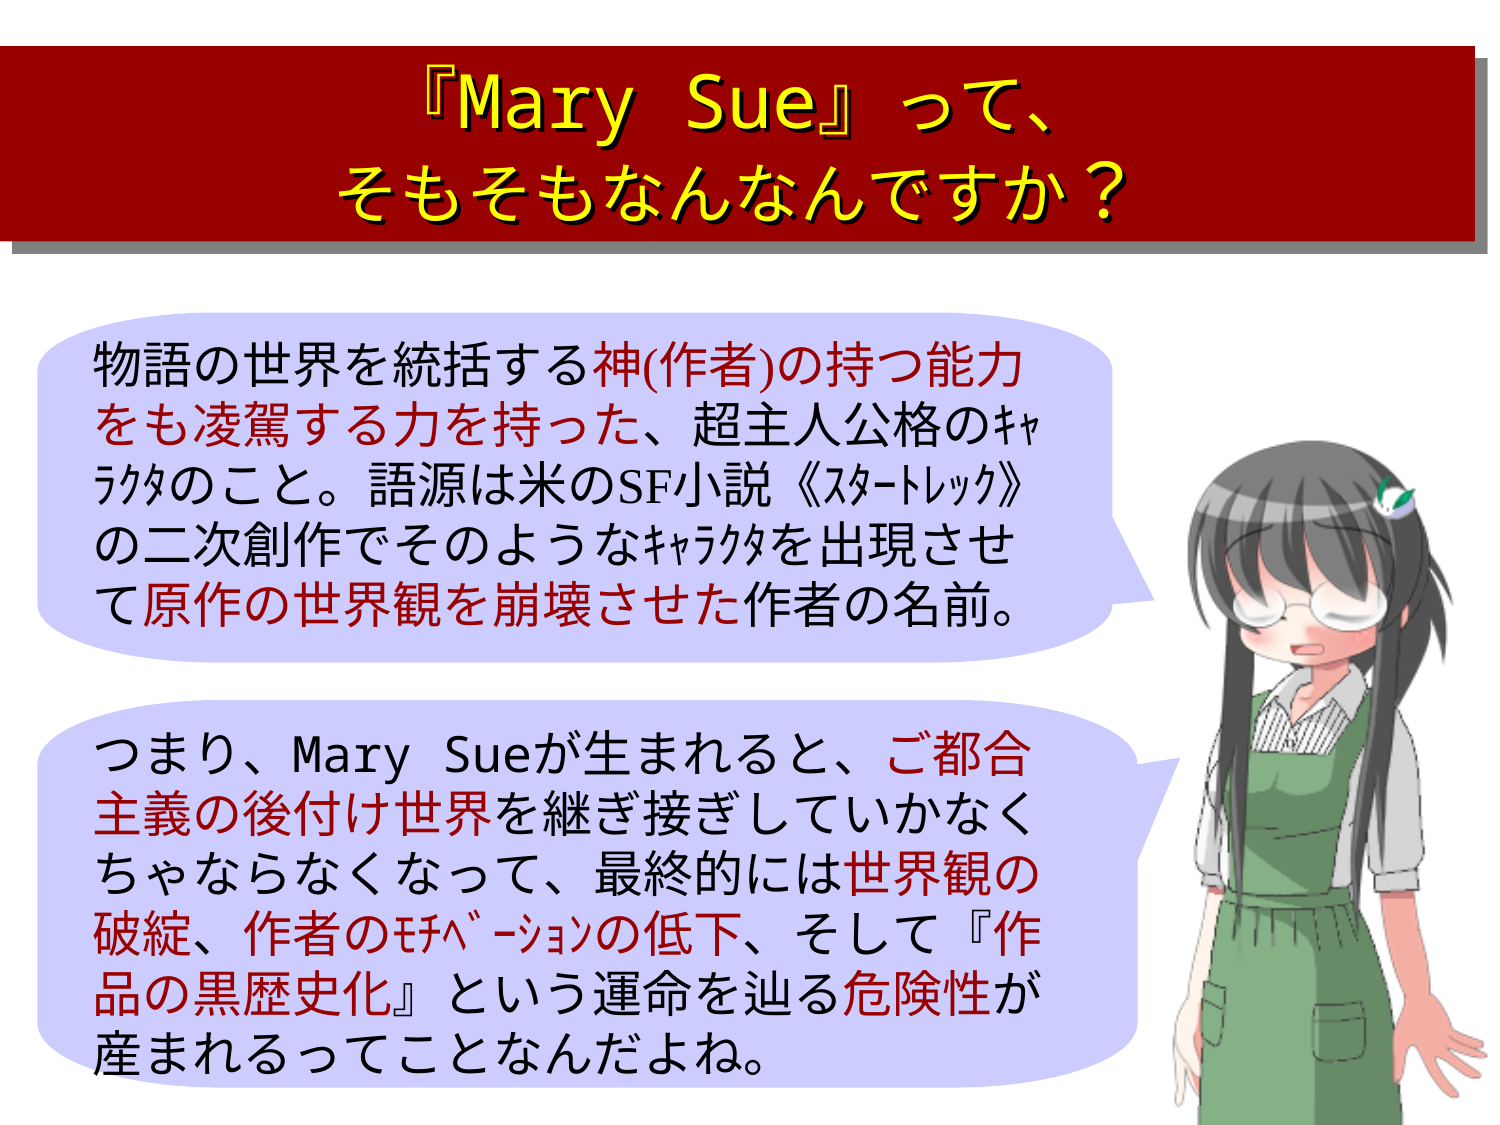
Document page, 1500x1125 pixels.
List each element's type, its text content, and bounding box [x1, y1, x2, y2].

text_box つまり、Mary Sueが生まれると、ご都合主義の後付け世界を継ぎ接ぎしていかなくちゃならなくなって、最終的には世界観の破綻、作者のﾓﾁﾍﾞｰｼｮﾝの低下、そして『作品の黒歴史化』という運命を辿る危険性が産まれるってことなんだよね。 [37, 699, 1181, 1088]
text_box 物語の世界を統括する神(作者)の持つ能力をも凌駕する力を持った、超主人公格のｷｬﾗｸﾀのこと。語源は米のSF小説《ｽﾀｰﾄﾚｯｸ》の二次創作でそのようなｷｬﾗｸﾀを出現させて原作の世界観を崩壊させた作者の名前。 [37, 312, 1155, 663]
title 『Mary Sue』って、 そもそもなんなんですか？ [0, 46, 1475, 242]
picture [1158, 424, 1500, 1125]
